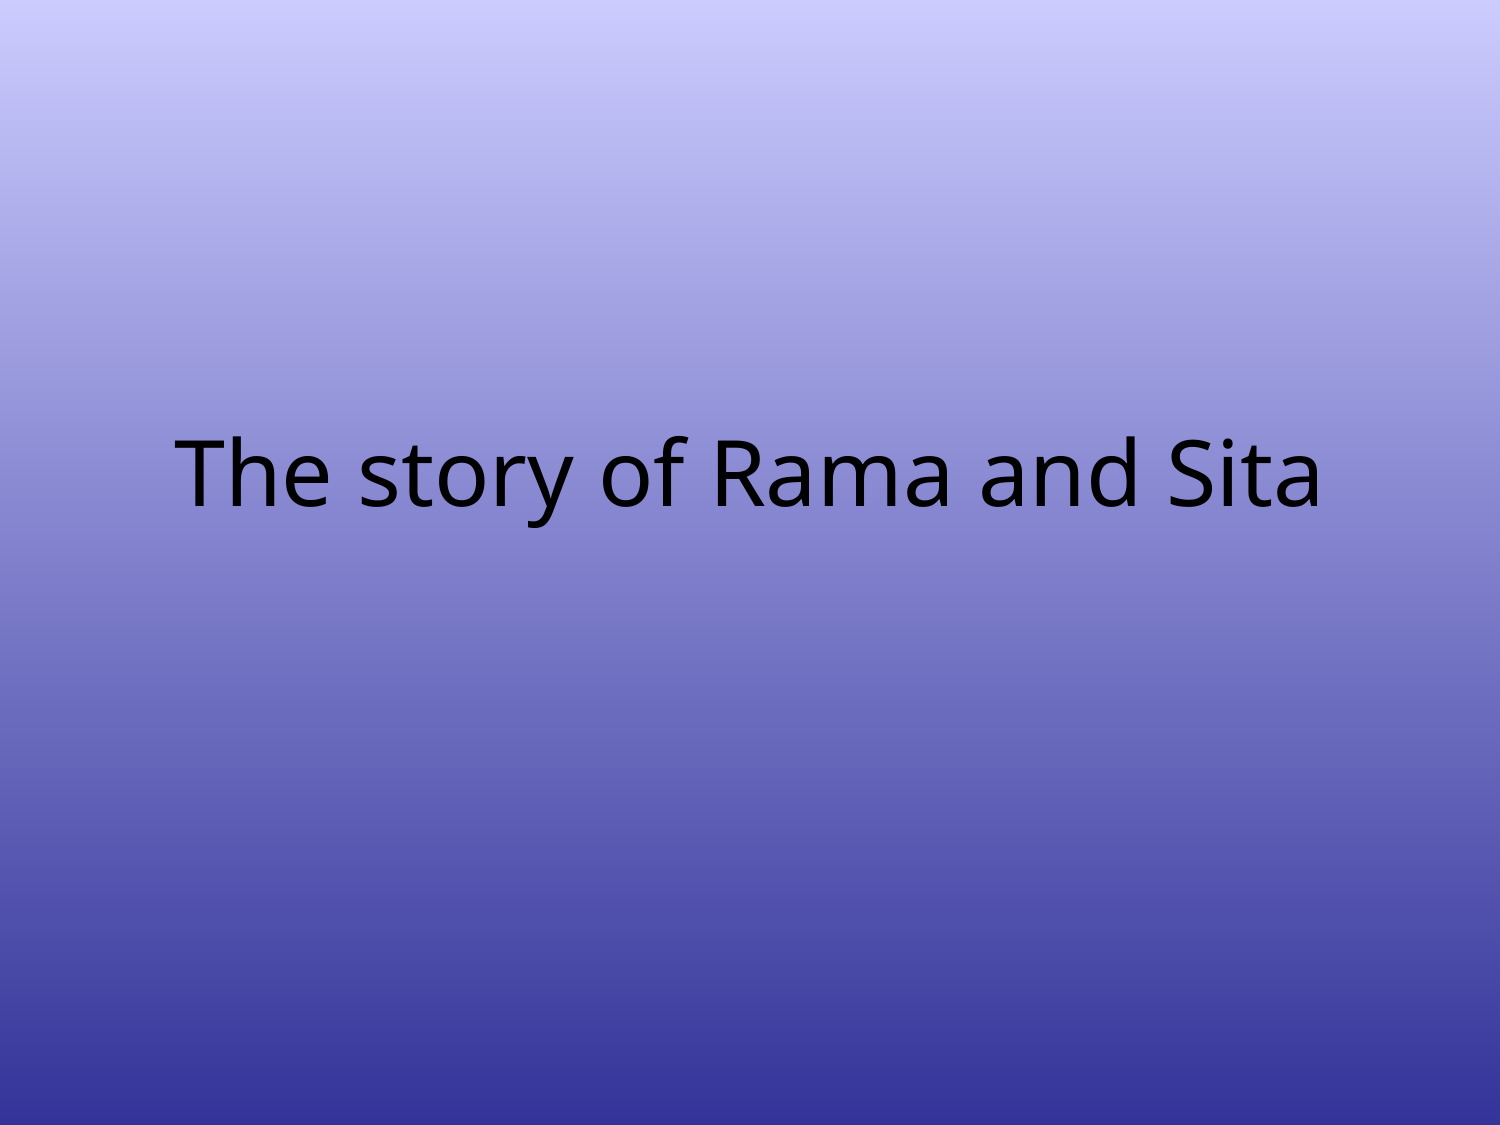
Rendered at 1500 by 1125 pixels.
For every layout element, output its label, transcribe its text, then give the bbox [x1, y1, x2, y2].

text_box The story of Rama and Sita [112, 349, 1388, 591]
